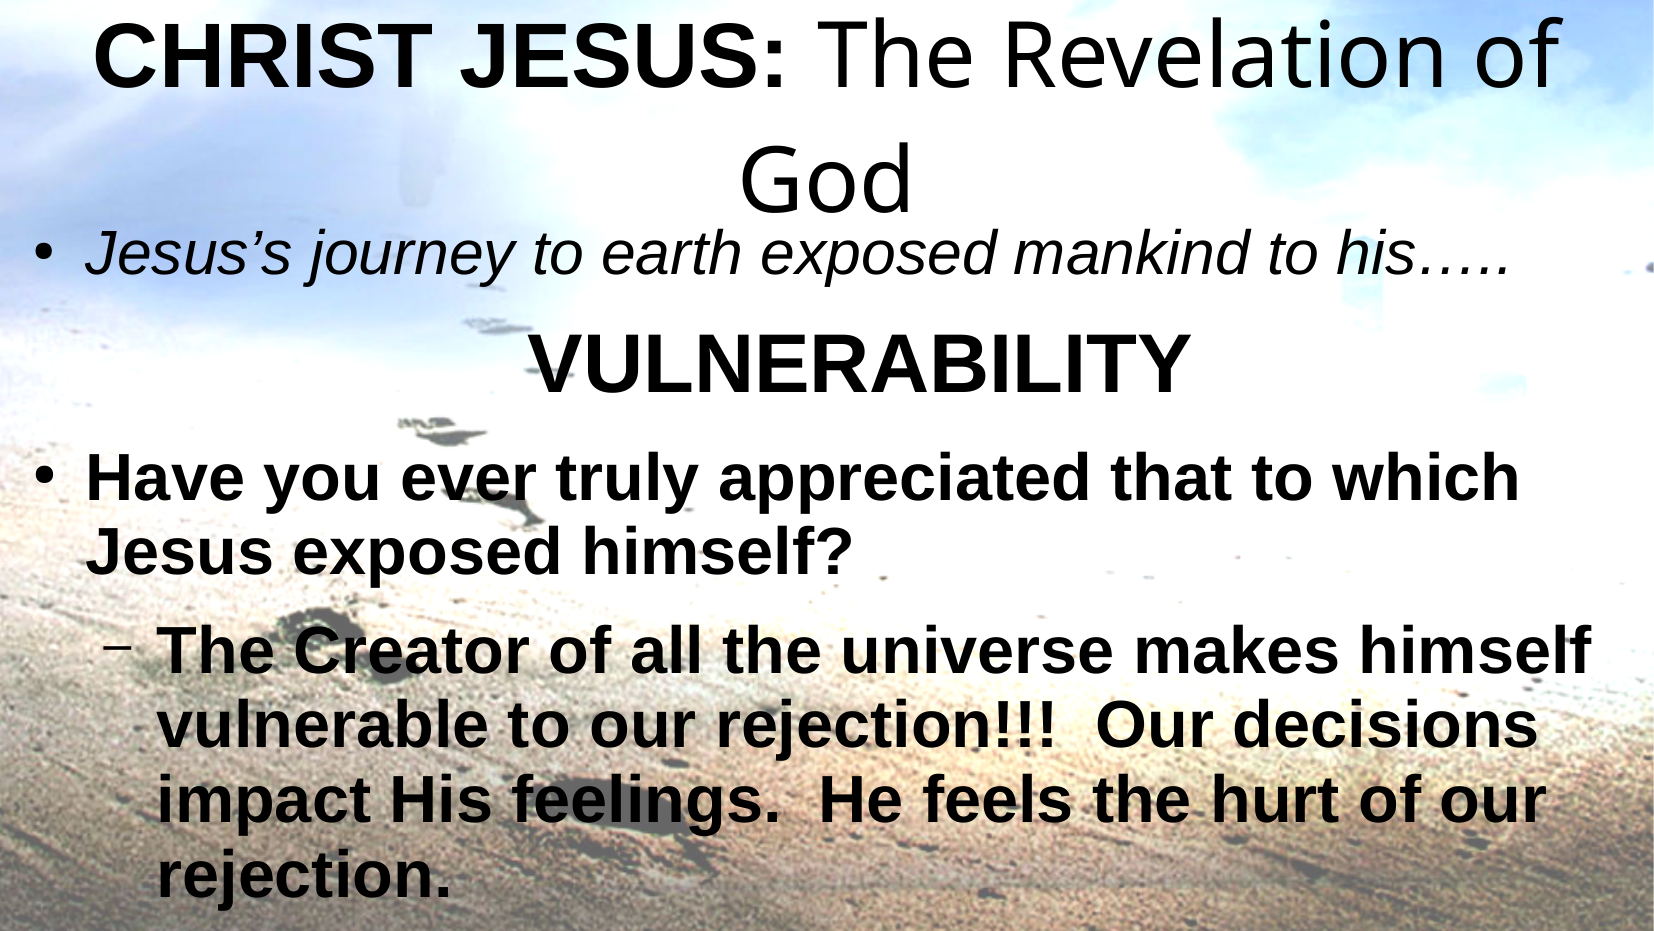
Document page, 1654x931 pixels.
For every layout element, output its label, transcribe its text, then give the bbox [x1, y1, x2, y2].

picture [0, 243, 1654, 931]
list Jesus’s journey to earth exposed mankind to his….. VULNERABILITY Have you ever truly appreciated that to which Jesus exposed himself? The Creator of all the universe makes himself vulnerable to our rejection!!! Our decisions impact His feelings. He feels the hurt of our rejection. [15, 217, 1636, 916]
title CHRIST JESUS: The Revelation of God [0, 0, 1654, 243]
